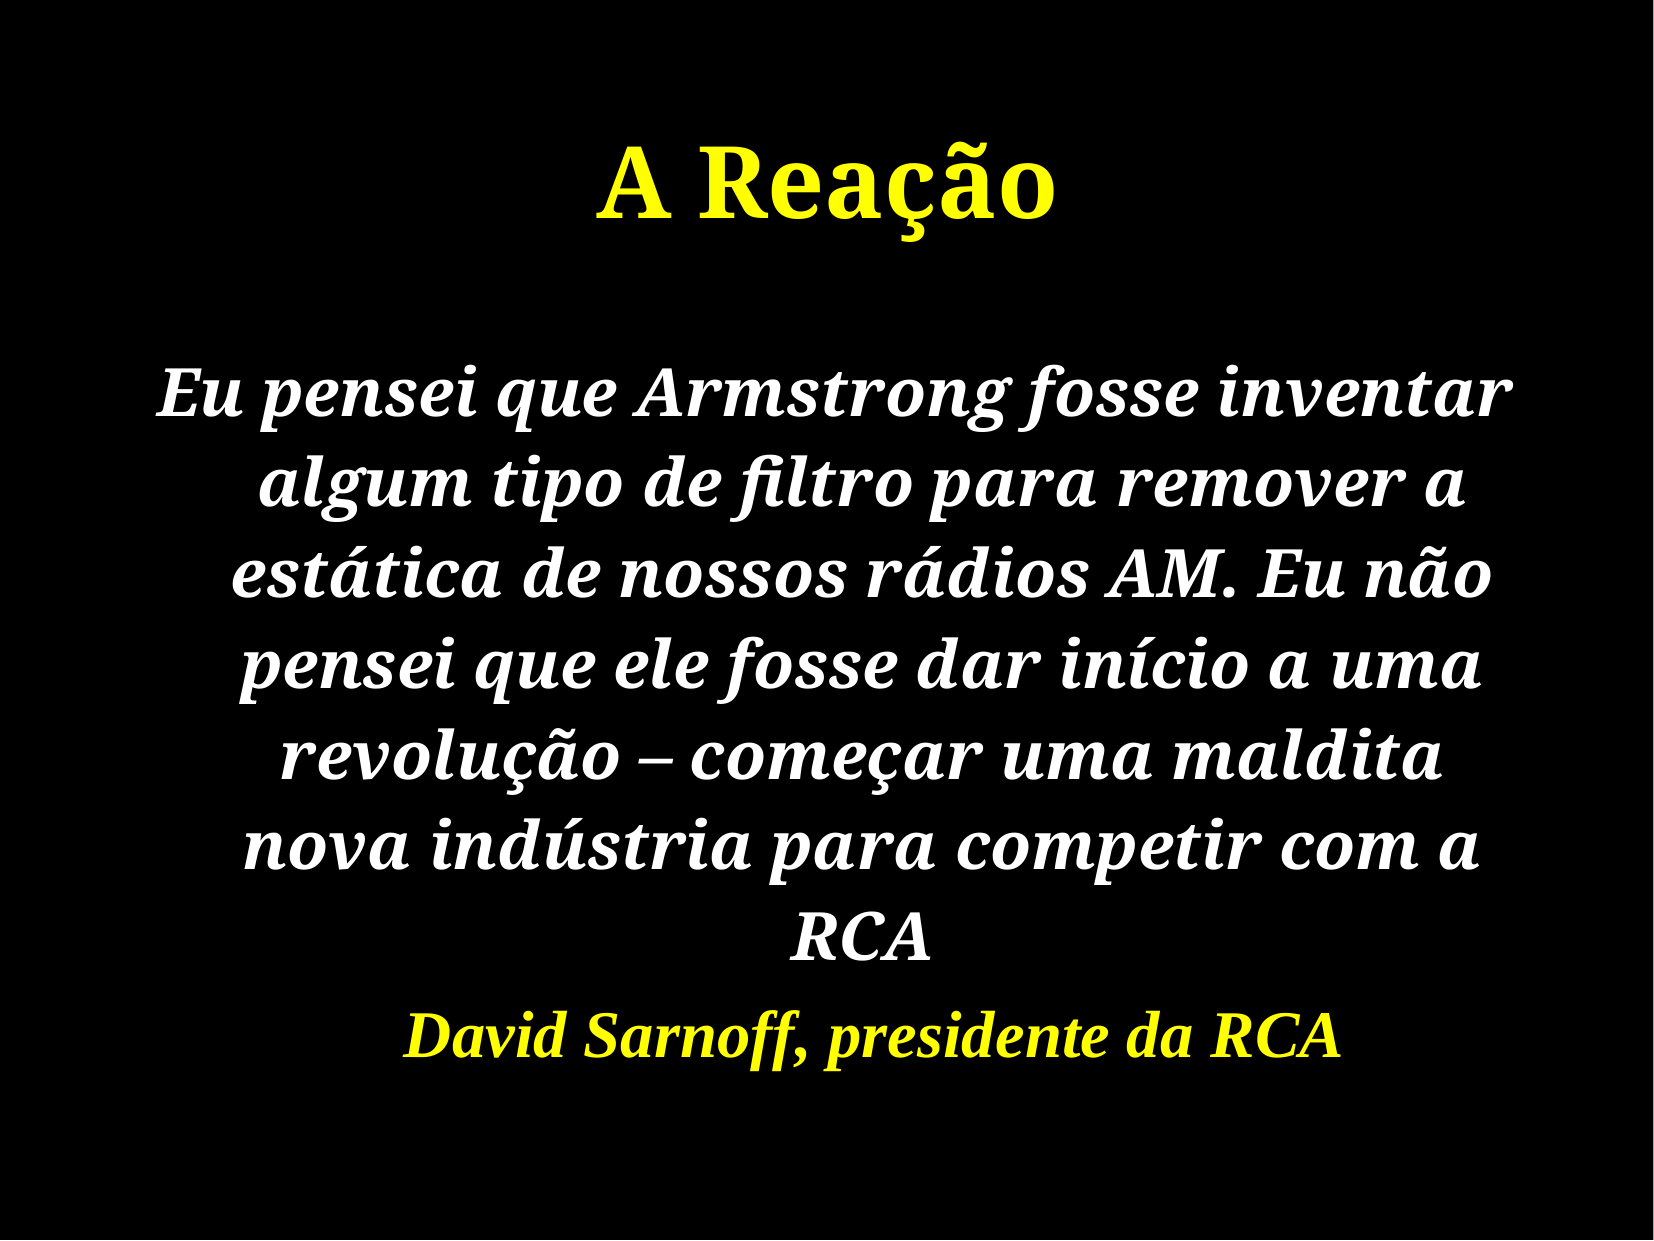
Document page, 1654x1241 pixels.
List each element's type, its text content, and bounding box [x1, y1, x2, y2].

title A Reação [121, 75, 1534, 283]
list Eu pensei que Armstrong fosse inventar algum tipo de filtro para remover a estática de nossos rádios AM. Eu não pensei que ele fosse dar início a uma revolução – começar uma maldita nova indústria para competir com a RCA David Sarnoff, presidente da RCA [121, 344, 1534, 1127]
